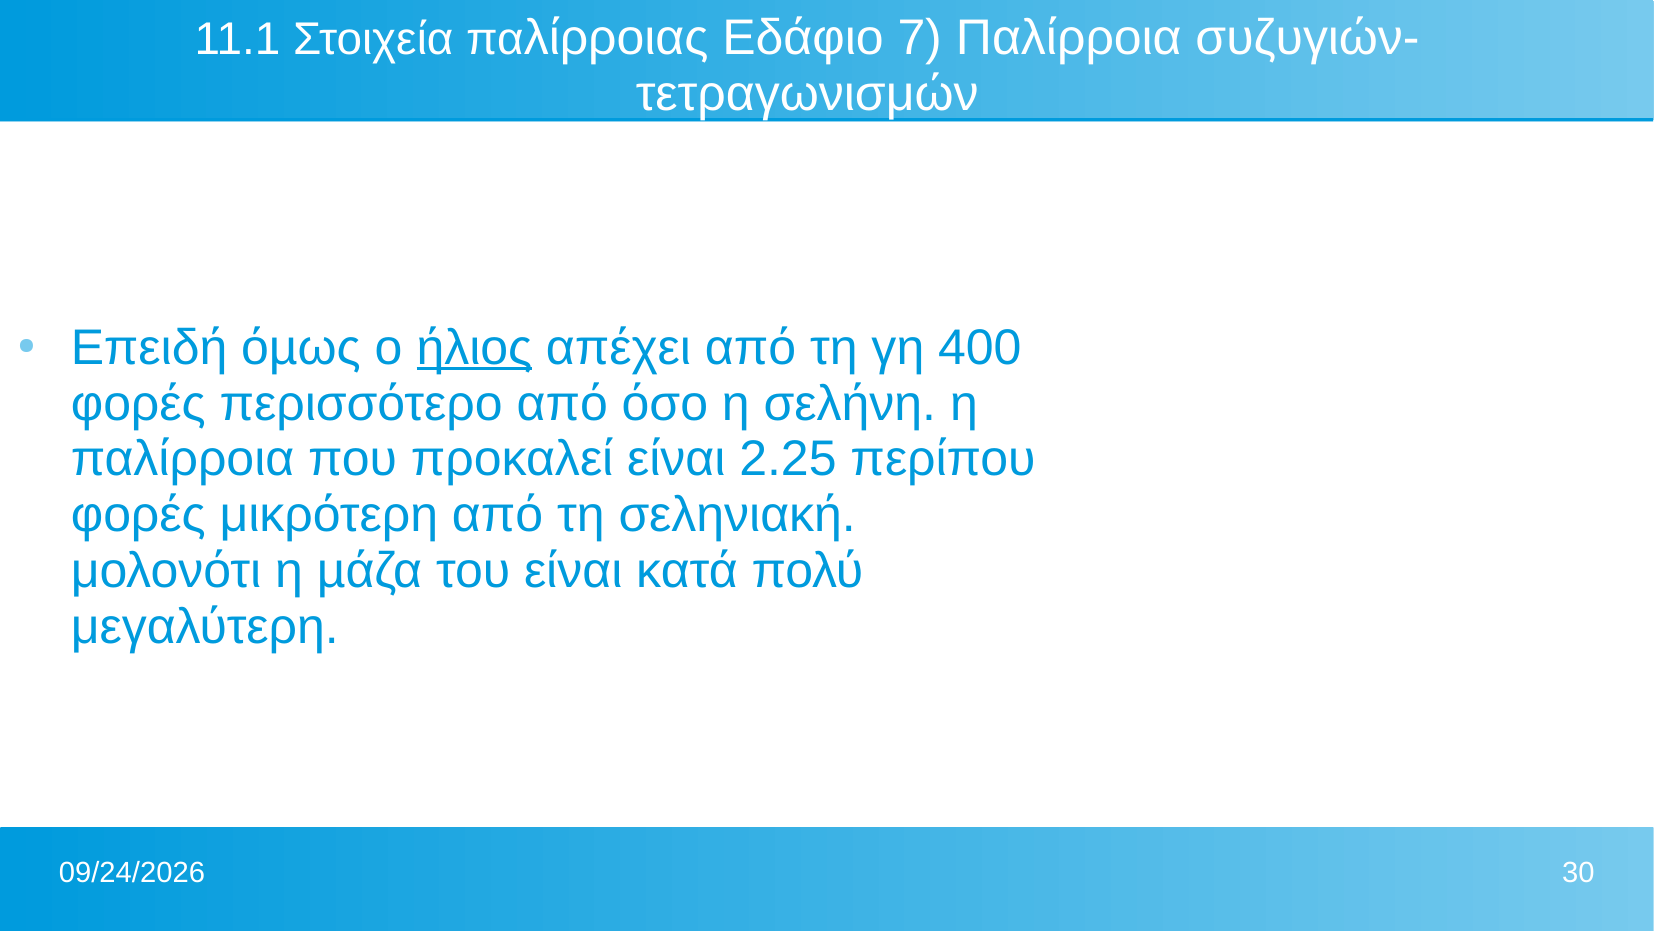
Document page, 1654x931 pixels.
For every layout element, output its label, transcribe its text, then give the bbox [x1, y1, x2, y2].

list Επειδή όµως ο ήλιος απέχει από τη γη 400 φορές περισσότερο από όσο η σελήνη. η παλίρροια που προκαλεί είναι 2.25 περίπου φορές μικρότερη από τη σεληνιακή. μολονότι η µάζα του είναι κατά πολύ μεγαλύτερη. [0, 177, 1051, 788]
title 11.1 Στοιχεία παλίρροιας Εδάφιο 7) Παλίρροια συζυγιών-τετραγωνισμών [39, 9, 1576, 121]
